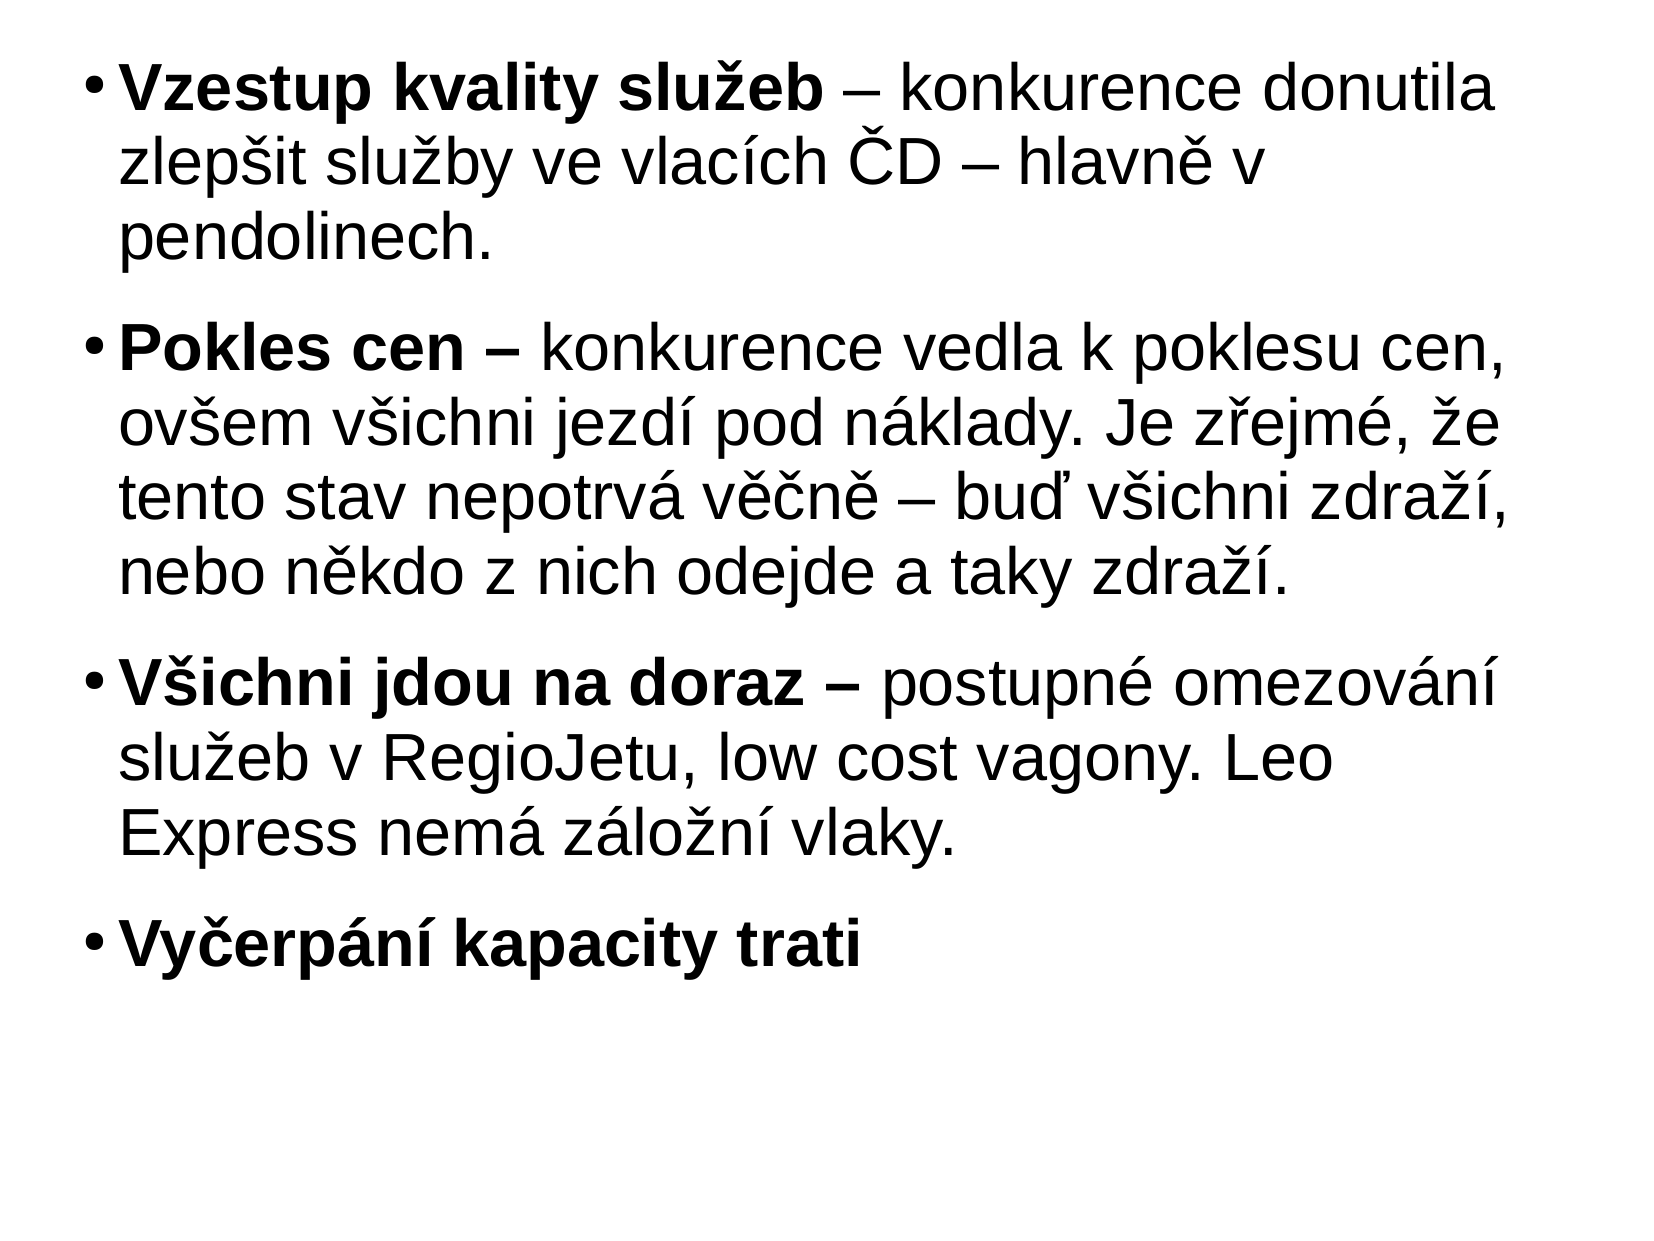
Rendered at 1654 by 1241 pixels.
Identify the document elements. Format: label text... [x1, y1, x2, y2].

subtitle Vzestup kvality služeb – konkurence donutila zlepšit služby ve vlacích ČD – hlavně v pendolinech. Pokles cen – konkurence vedla k poklesu cen, ovšem všichni jezdí pod náklady. Je zřejmé, že tento stav nepotrvá věčně – buď všichni zdraží, nebo někdo z nich odejde a taky zdraží. Všichni jdou na doraz – postupné omezování služeb v RegioJetu, low cost vagony. Leo Express nemá záložní vlaky. Vyčerpání kapacity trati [82, 49, 1571, 1109]
